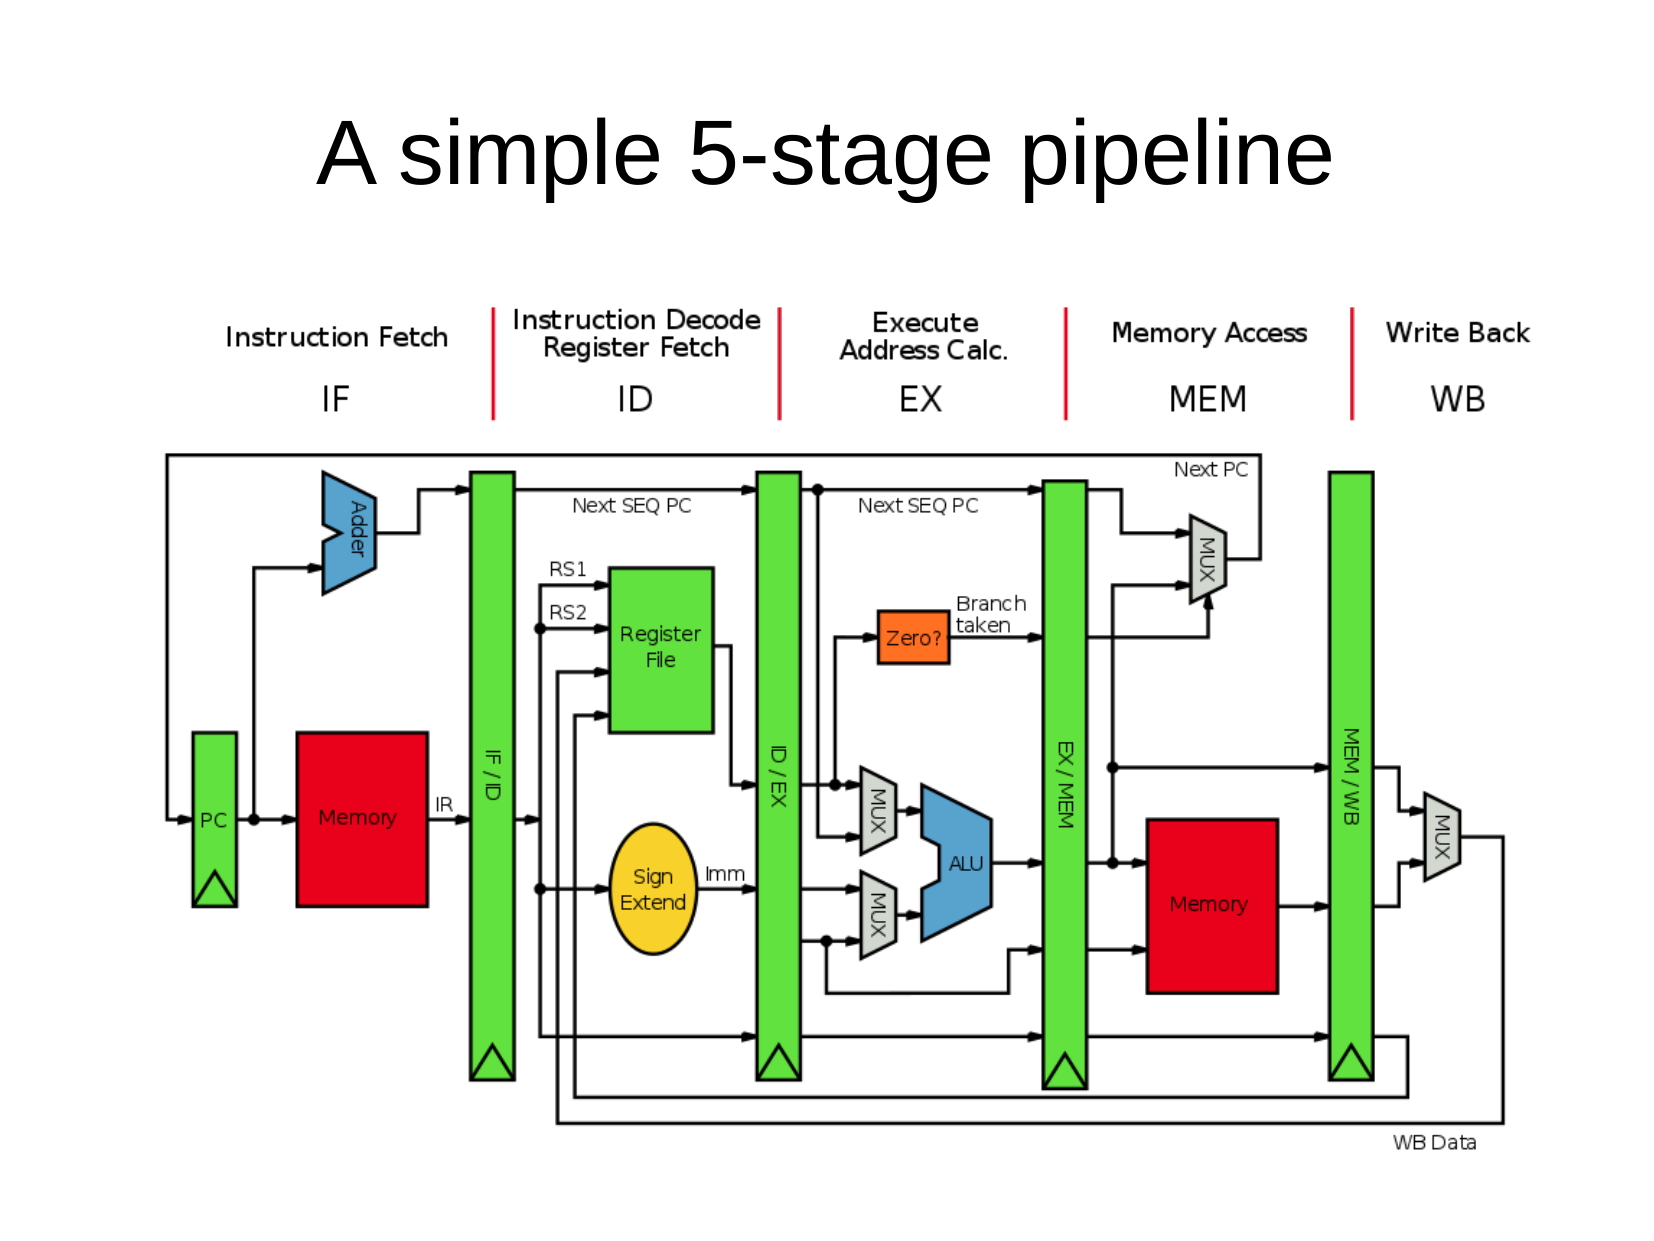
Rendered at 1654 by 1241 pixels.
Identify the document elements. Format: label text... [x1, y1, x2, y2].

picture [150, 299, 1538, 1167]
title A simple 5-stage pipeline [82, 49, 1571, 257]
